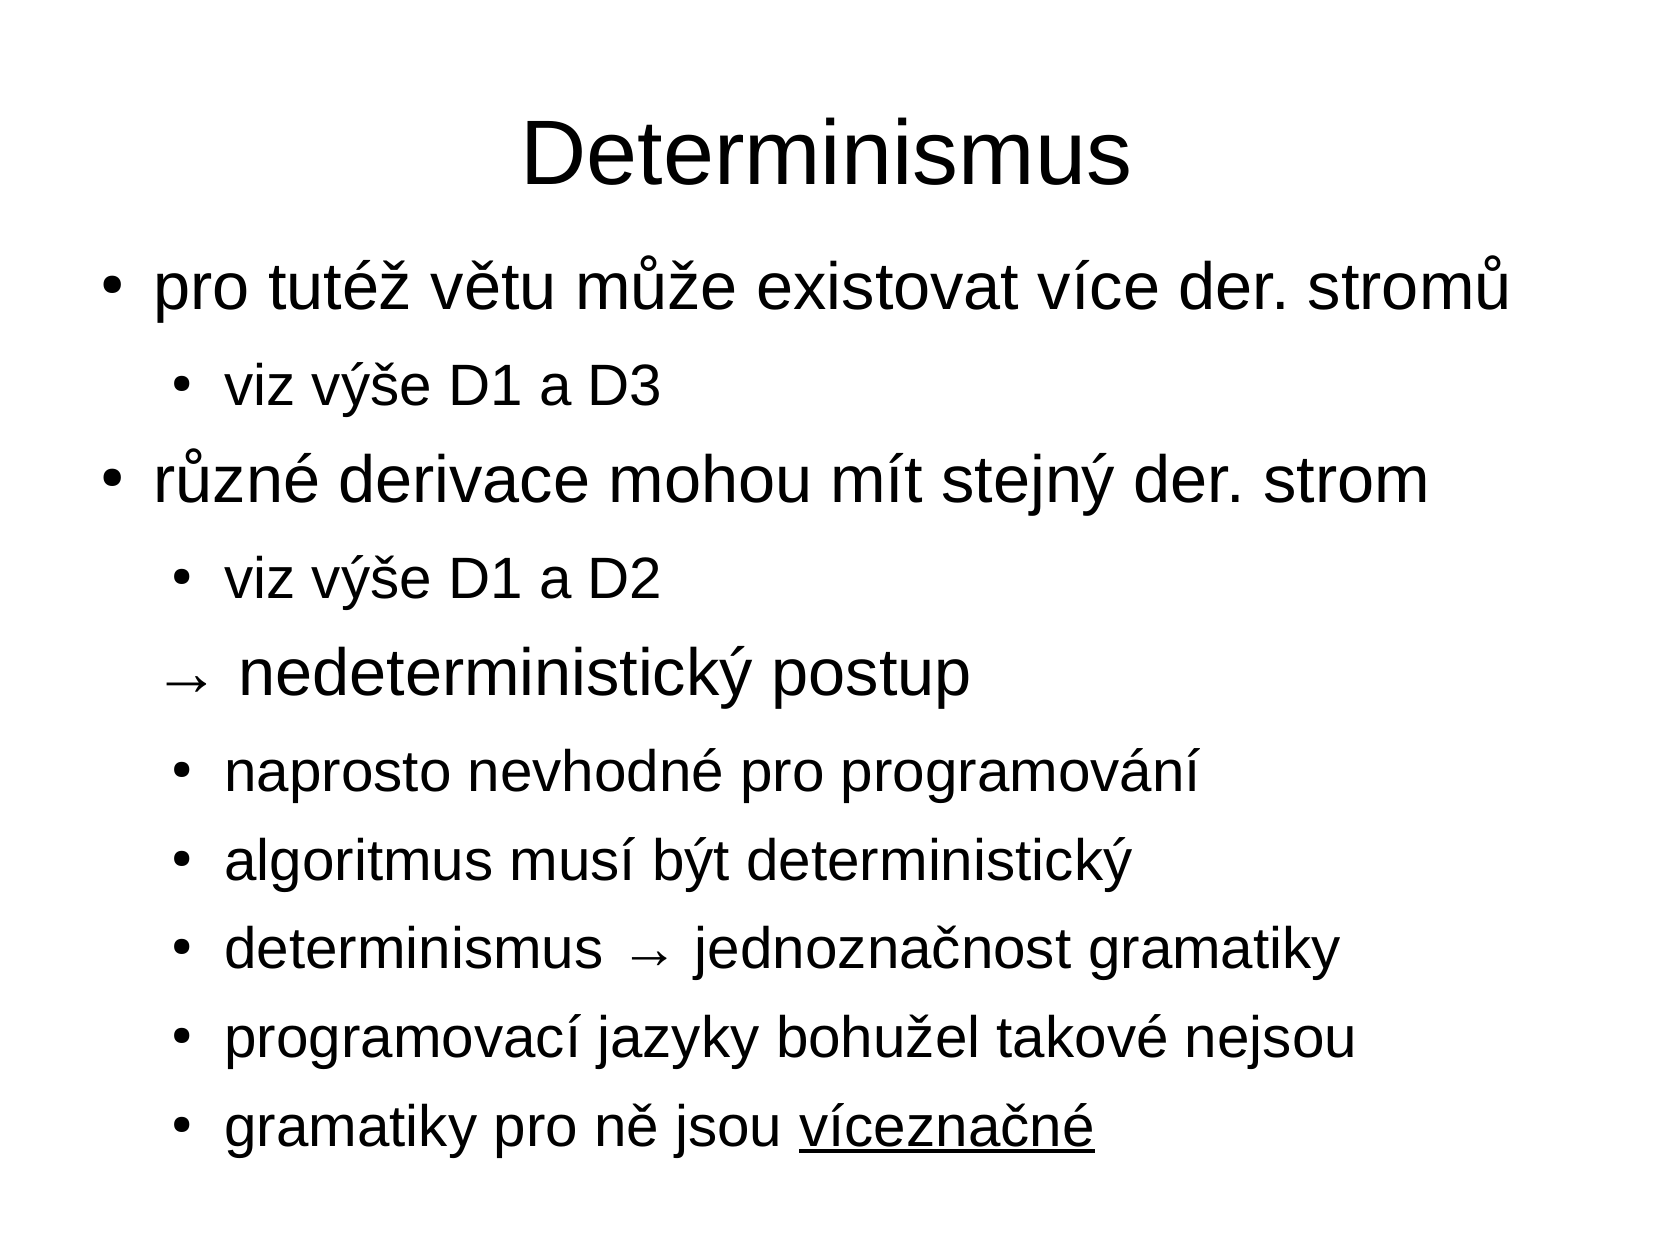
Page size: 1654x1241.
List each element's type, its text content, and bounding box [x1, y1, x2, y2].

title Determinismus [82, 56, 1571, 248]
list pro tutéž větu může existovat více der. stromů viz výše D1 a D3 různé derivace mohou mít stejný der. strom viz výše D1 a D2 → nedeterministický postup naprosto nevhodné pro programování algoritmus musí být deterministický determinismus → jednoznačnost gramatiky programovací jazyky bohužel takové nejsou gramatiky pro ně jsou víceznačné [82, 248, 1571, 1159]
